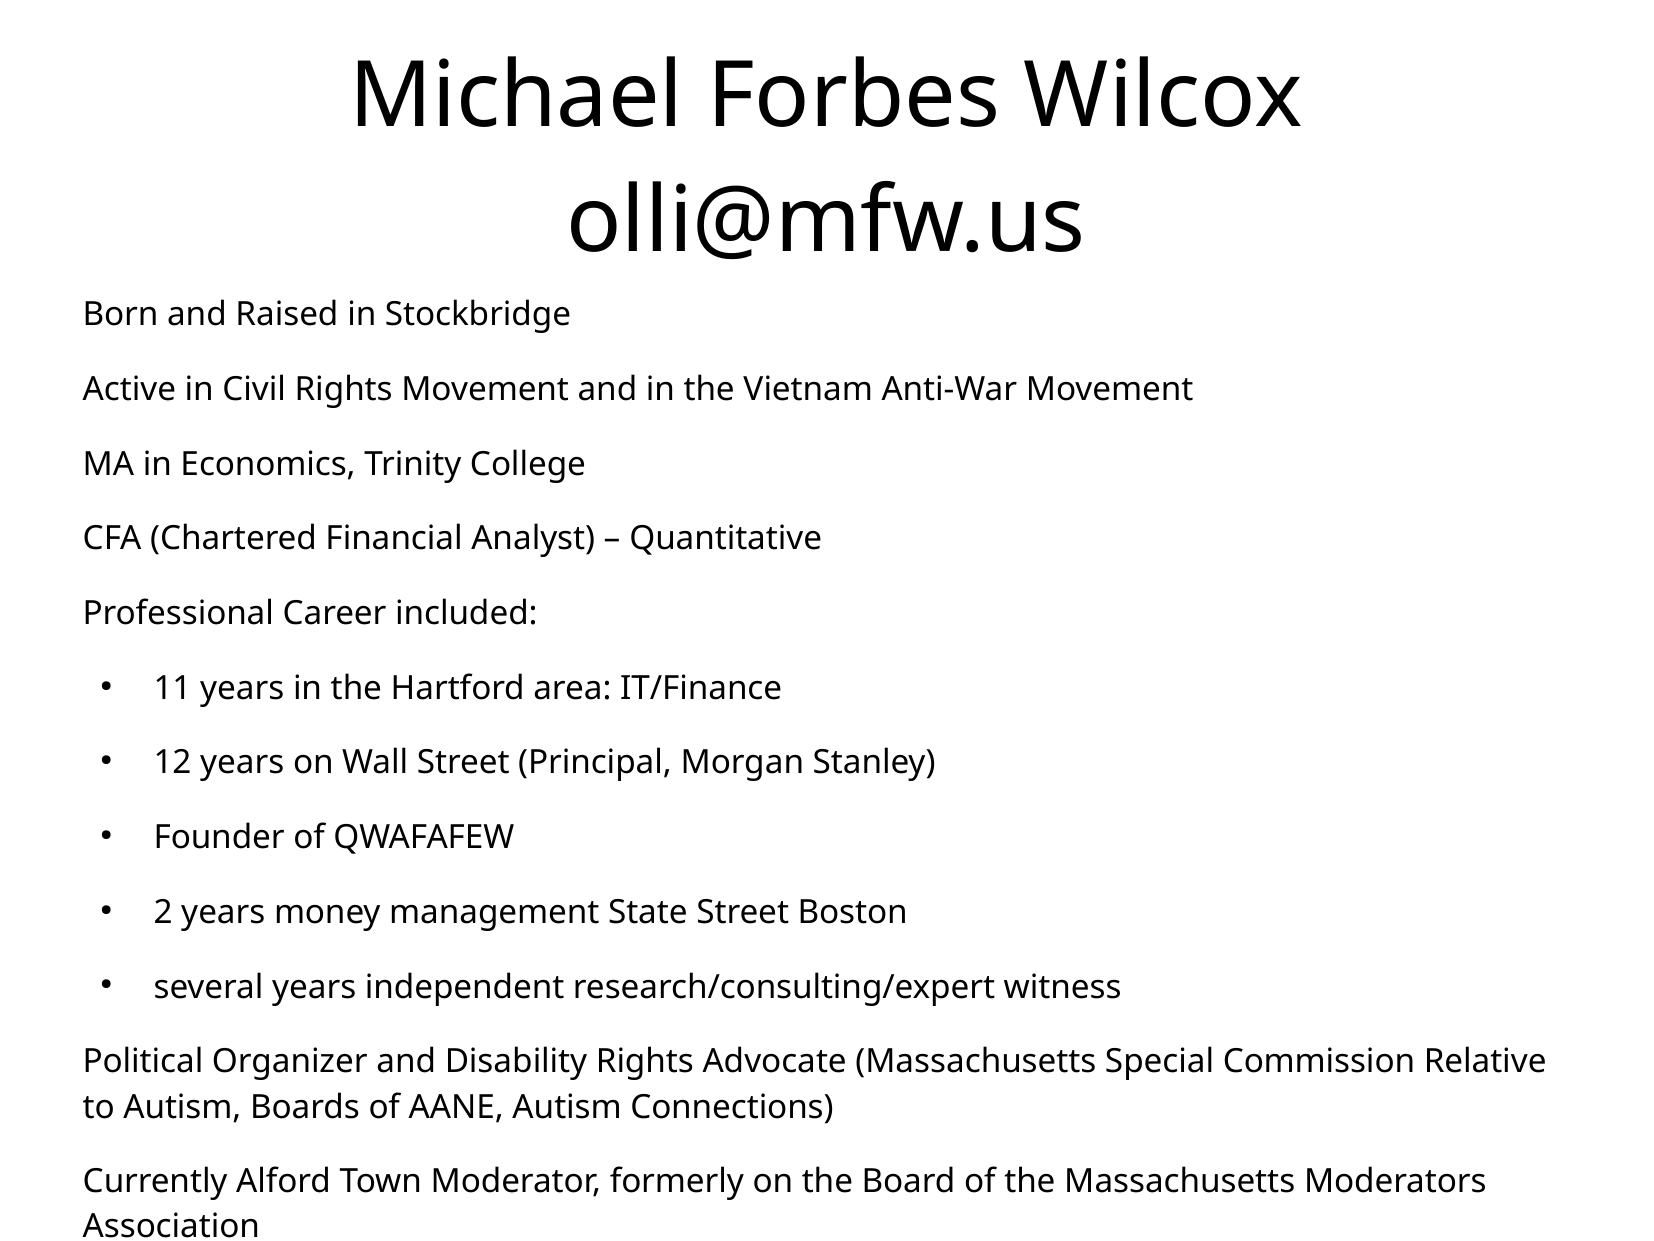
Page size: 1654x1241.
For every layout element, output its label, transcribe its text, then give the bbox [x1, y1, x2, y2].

list Born and Raised in Stockbridge Active in Civil Rights Movement and in the Vietnam Anti-War Movement MA in Economics, Trinity College CFA (Chartered Financial Analyst) – Quantitative Professional Career included: 11 years in the Hartford area: IT/Finance 12 years on Wall Street (Principal, Morgan Stanley) Founder of QWAFAFEW 2 years money management State Street Boston several years independent research/consulting/expert witness Political Organizer and Disability Rights Advocate (Massachusetts Special Commission Relative to Autism, Boards of AANE, Autism Connections) Currently Alford Town Moderator, formerly on the Board of the Massachusetts Moderators Association [82, 290, 1571, 1179]
title Michael Forbes Wilcox olli@mfw.us [82, 41, 1571, 265]
